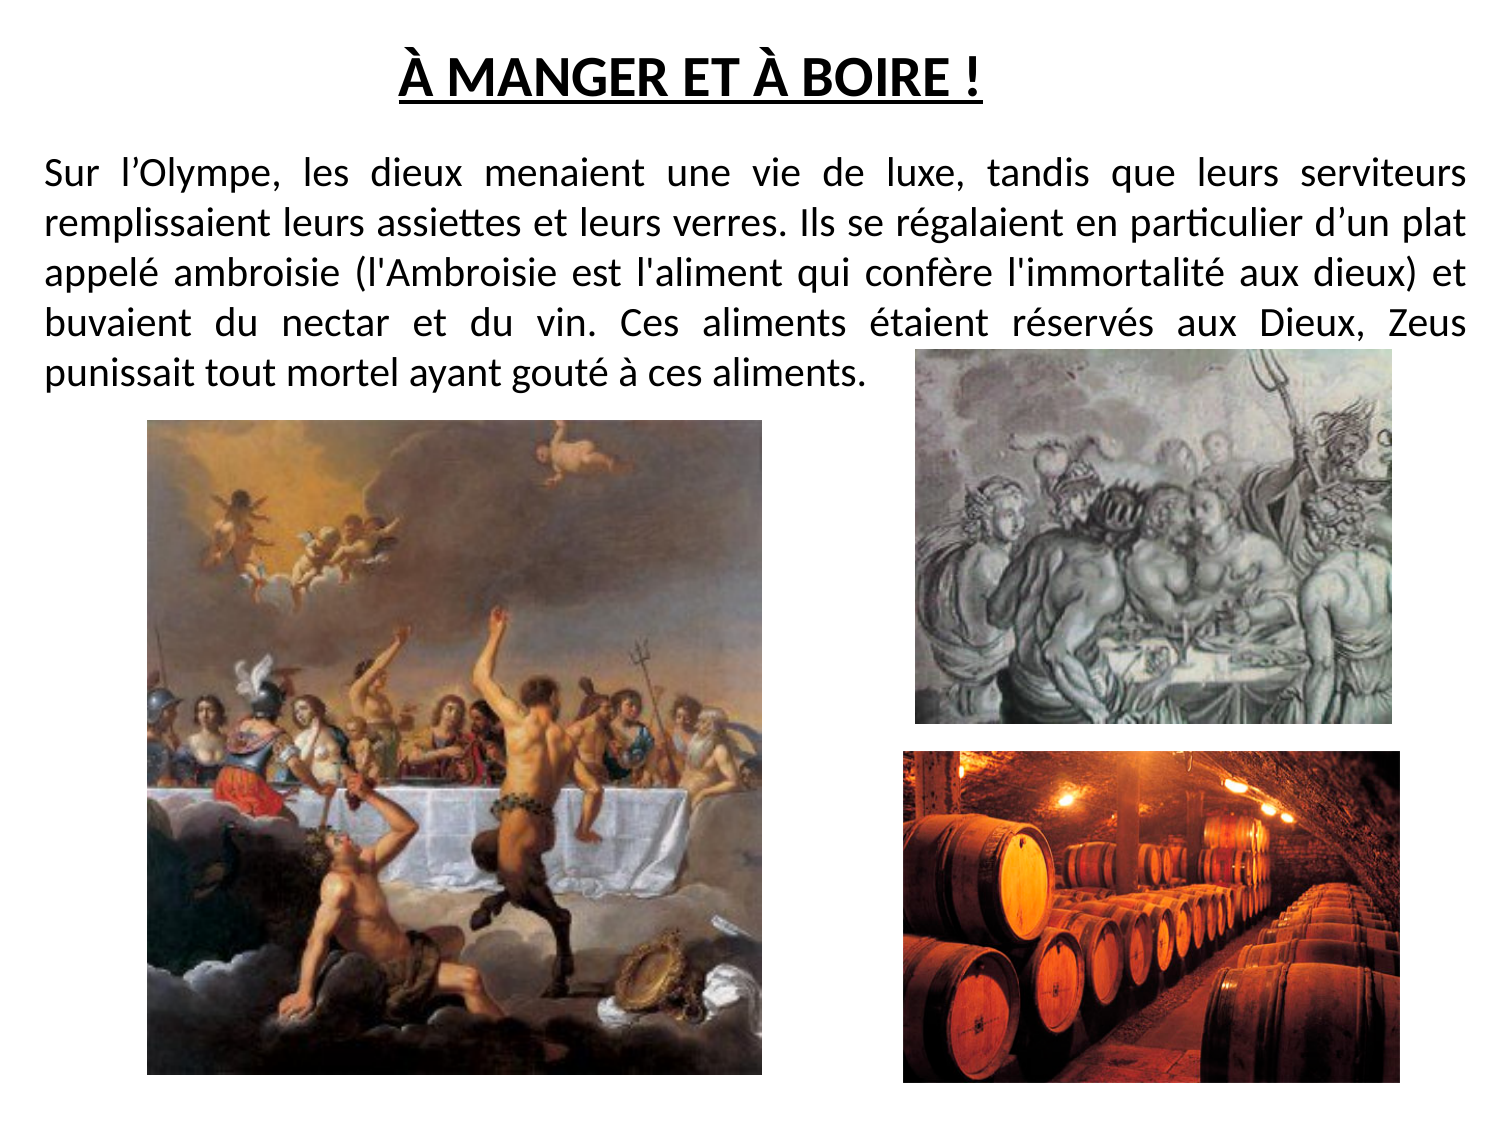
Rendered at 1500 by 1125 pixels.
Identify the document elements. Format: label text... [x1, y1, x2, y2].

text_box Sur l’Olympe, les dieux menaient une vie de luxe, tandis que leurs serviteurs remplissaient leurs assiettes et leurs verres. Ils se régalaient en particulier d’un plat appelé ambroisie (l'Ambroisie est l'aliment qui confère l'immortalité aux dieux) et buvaient du nectar et du vin. Ces aliments étaient réservés aux Dieux, Zeus punissait tout mortel ayant gouté à ces aliments. [29, 137, 1483, 403]
picture [915, 349, 1392, 724]
picture [147, 420, 762, 1075]
picture [903, 751, 1400, 1083]
text_box À MANGER ET À BOIRE ! [383, 30, 1040, 116]
